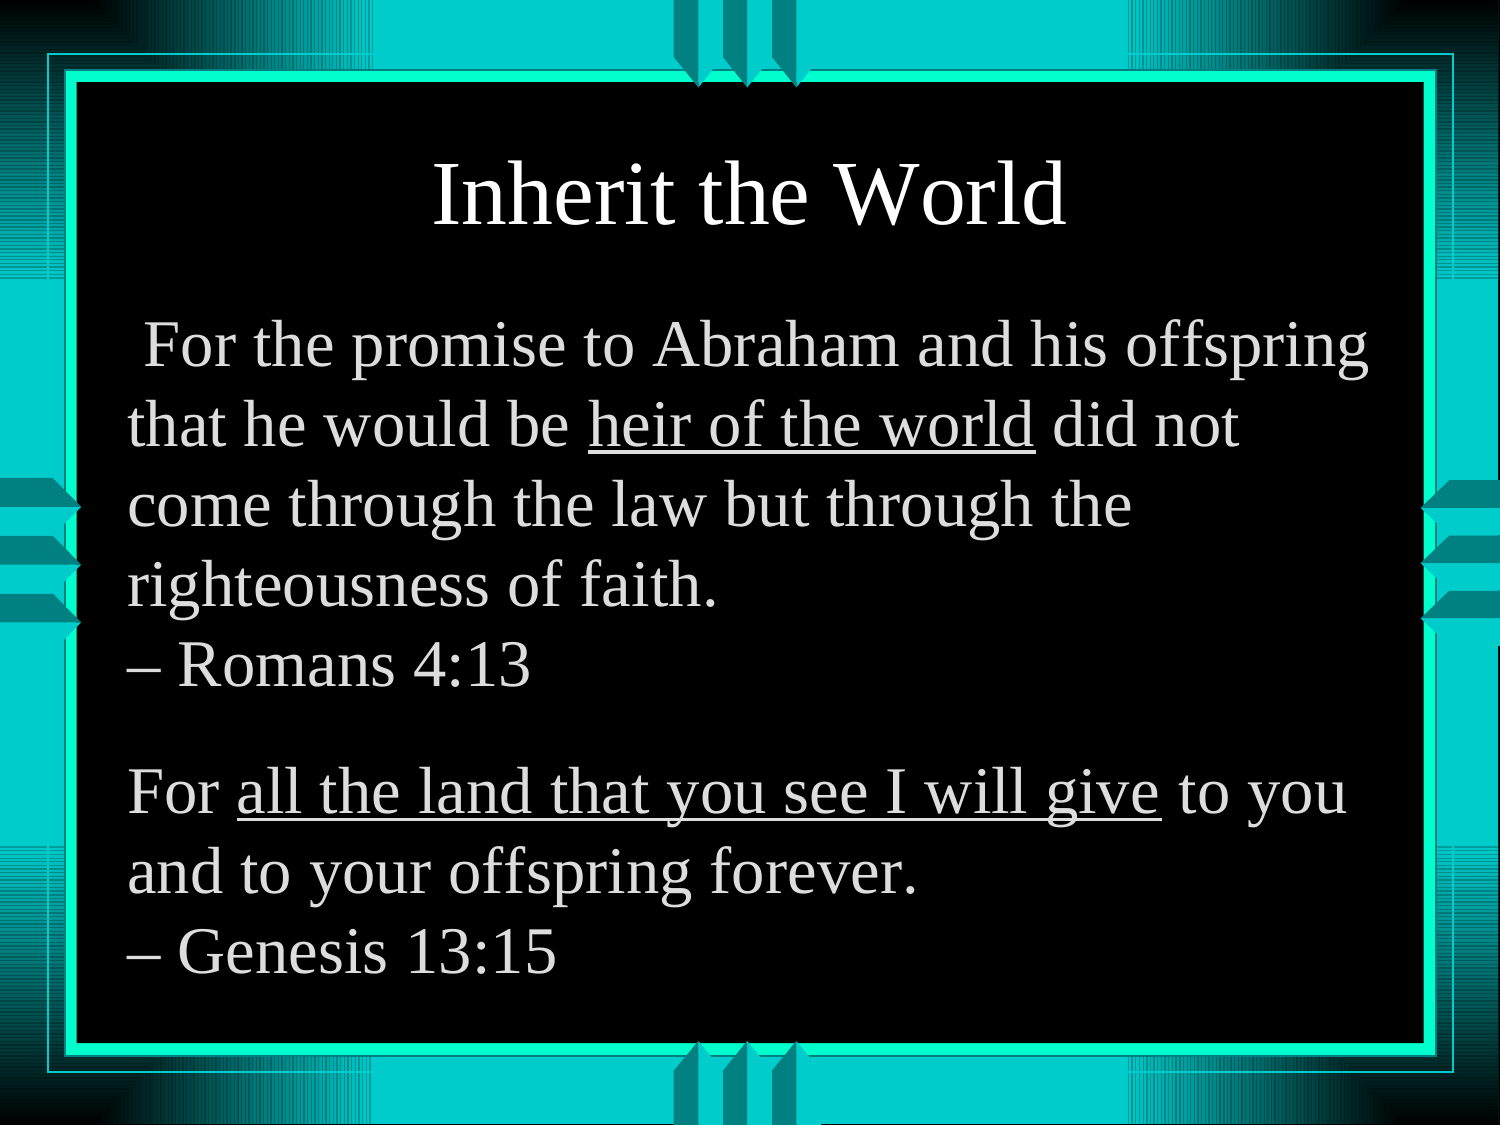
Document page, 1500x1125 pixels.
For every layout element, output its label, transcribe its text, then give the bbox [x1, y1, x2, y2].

title Inherit the World [112, 99, 1388, 288]
text_box For the promise to Abraham and his offspring that he would be heir of the world did not come through the law but through the righteousness of faith. – Romans 4:13 [112, 292, 1388, 707]
text_box For all the land that you see I will give to you and to your offspring forever. – Genesis 13:15 [112, 739, 1388, 995]
